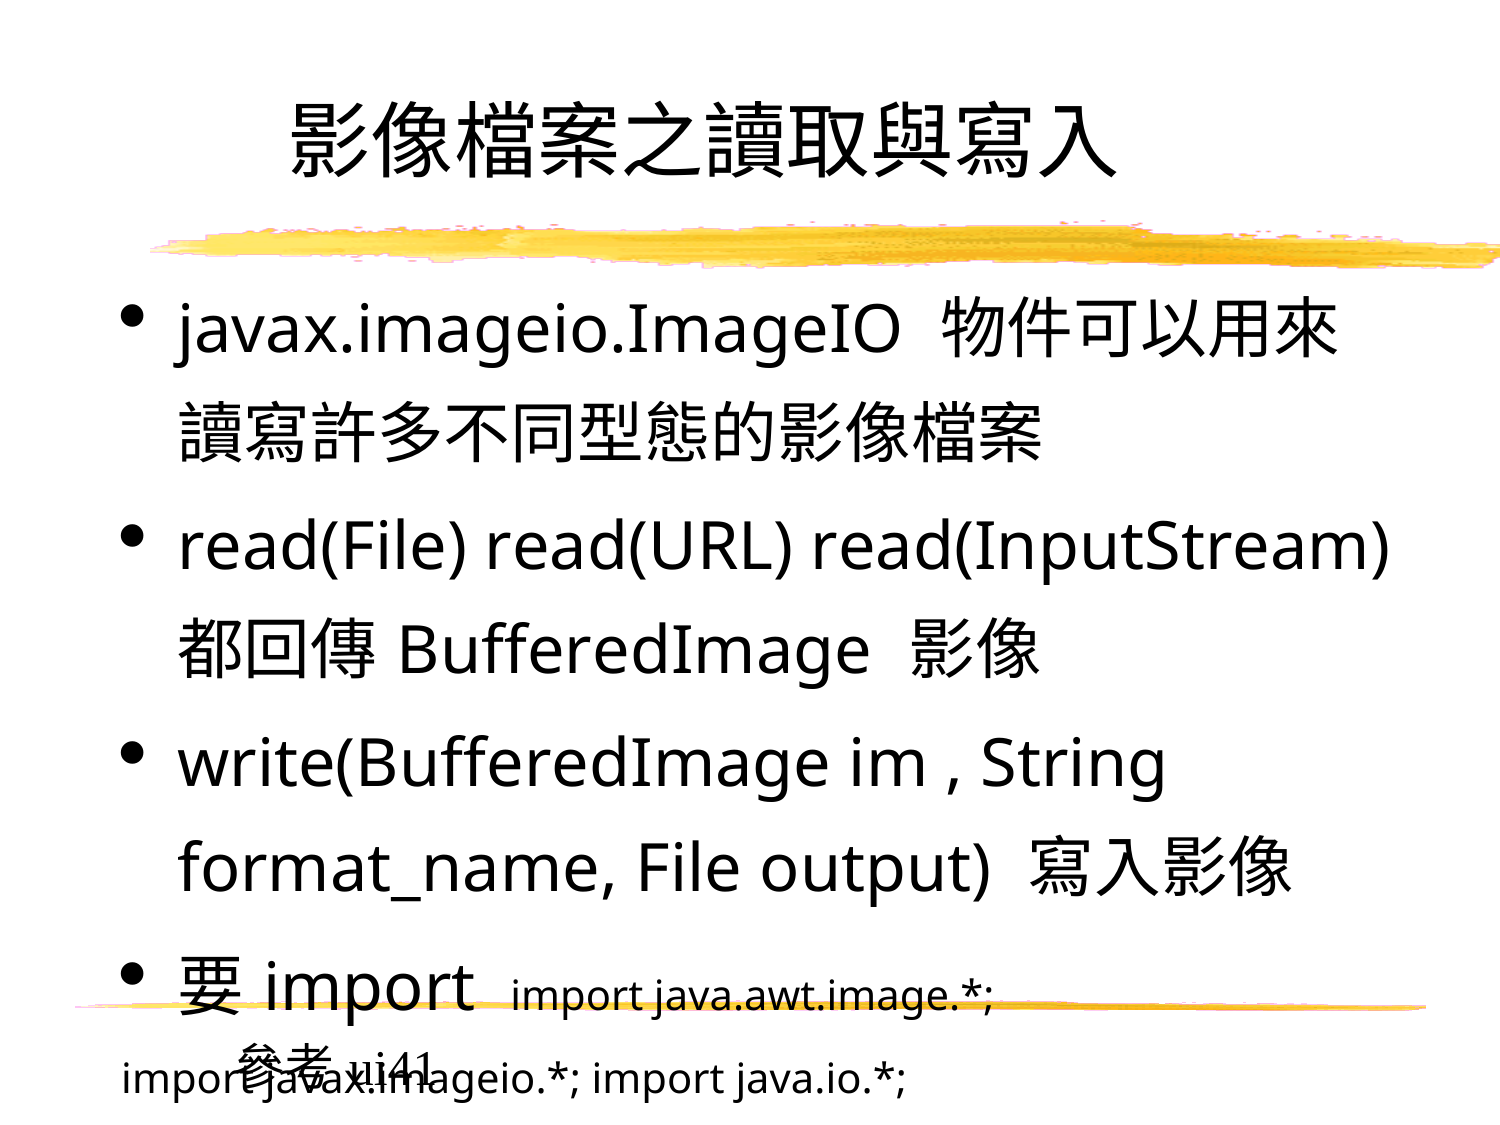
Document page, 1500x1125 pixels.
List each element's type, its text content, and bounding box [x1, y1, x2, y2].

text_box 參考ui41 [234, 1027, 436, 1088]
list javax.imageio.ImageIO 物件可以用來讀寫許多不同型態的影像檔案 read(File) read(URL) read(InputStream) 都回傳BufferedImage 影像 write(BufferedImage im , String format_name, File output) 寫入影像 要import import java.awt.image.*; import javax.imageio.*; import java.io.*; [121, 267, 1396, 978]
picture [150, 215, 1500, 279]
picture [354, 999, 372, 1006]
picture [202, 1009, 226, 1013]
picture [394, 999, 412, 1006]
title 影像檔案之讀取與寫入 [66, 35, 1342, 225]
picture [882, 999, 892, 1007]
picture [353, 999, 564, 1013]
picture [567, 999, 580, 1007]
picture [197, 999, 218, 1004]
picture [696, 999, 701, 1007]
picture [218, 999, 348, 1013]
picture [905, 999, 917, 1007]
picture [75, 999, 203, 1013]
picture [921, 999, 1426, 1013]
picture [670, 999, 680, 1007]
picture [750, 999, 760, 1007]
picture [567, 999, 657, 1013]
picture [715, 999, 725, 1007]
picture [591, 999, 604, 1007]
picture [660, 999, 918, 1013]
